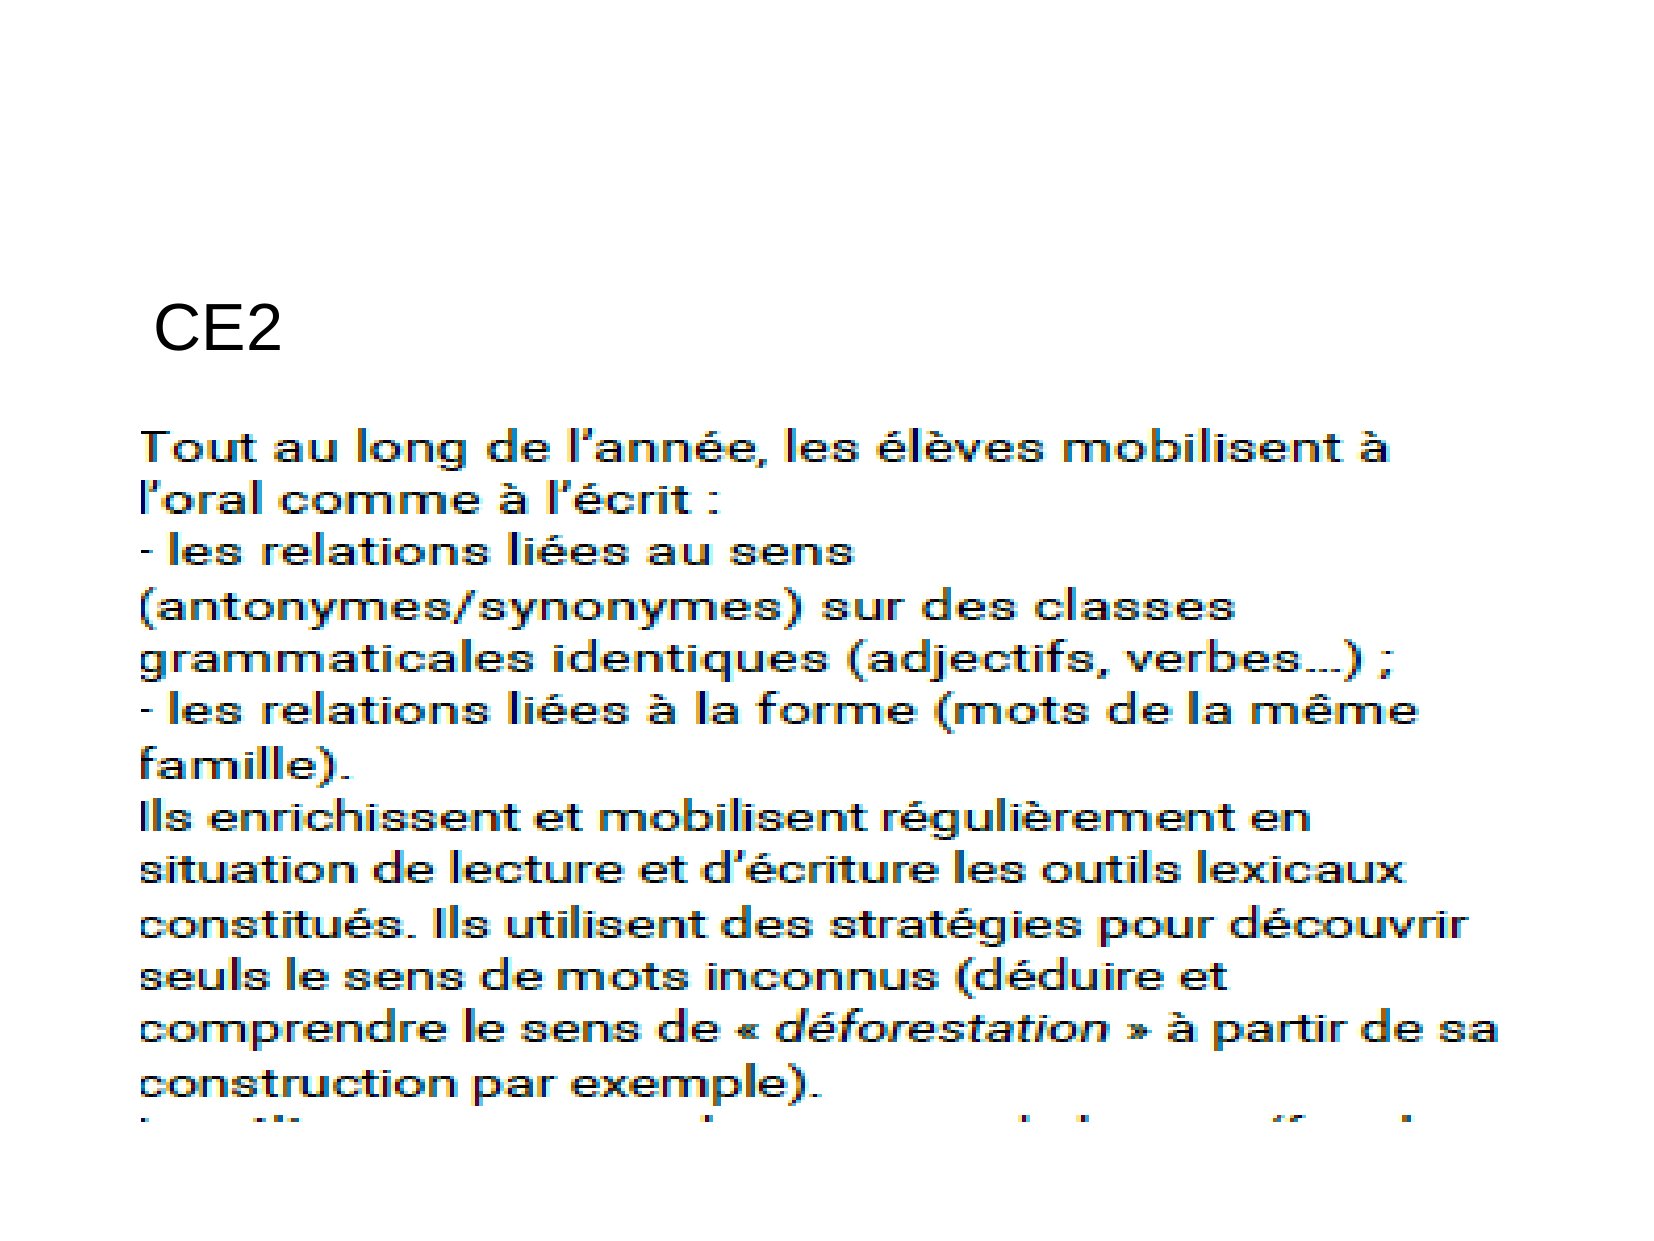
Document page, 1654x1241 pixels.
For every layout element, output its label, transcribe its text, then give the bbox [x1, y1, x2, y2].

list CE2 [82, 290, 1571, 1010]
picture [141, 401, 1524, 1123]
